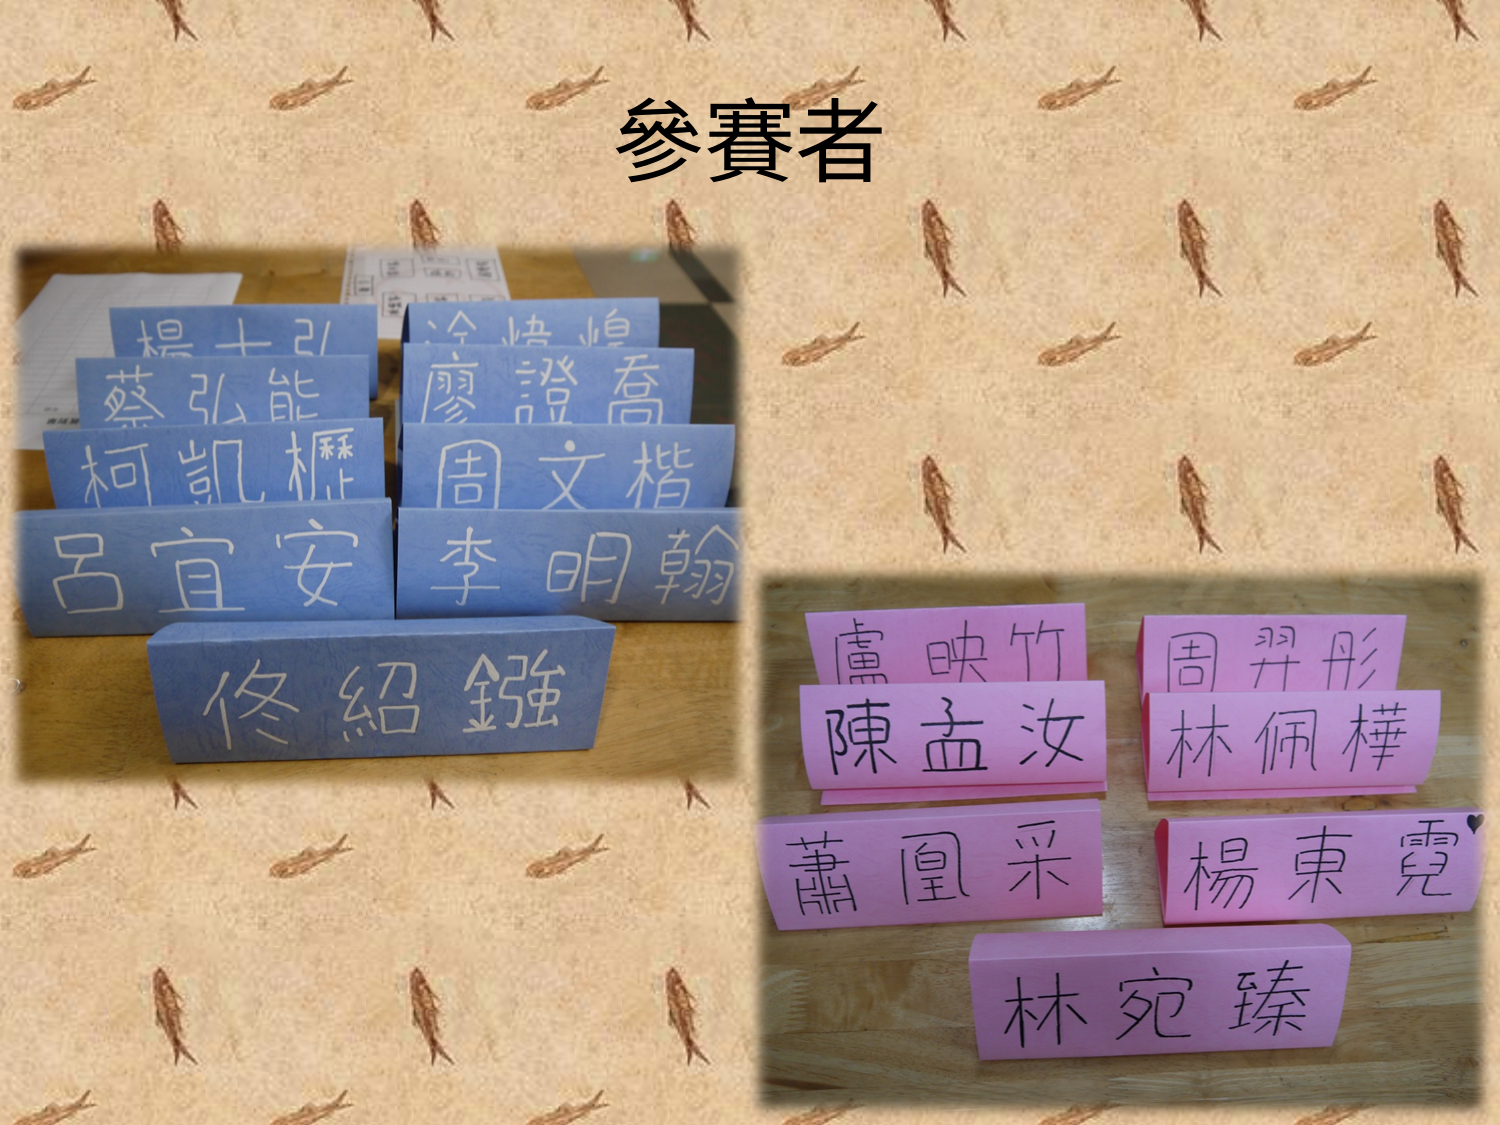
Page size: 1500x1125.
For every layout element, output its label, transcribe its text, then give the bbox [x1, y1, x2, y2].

picture [0, 0, 1500, 1125]
title 參賽者 [75, 45, 1426, 233]
